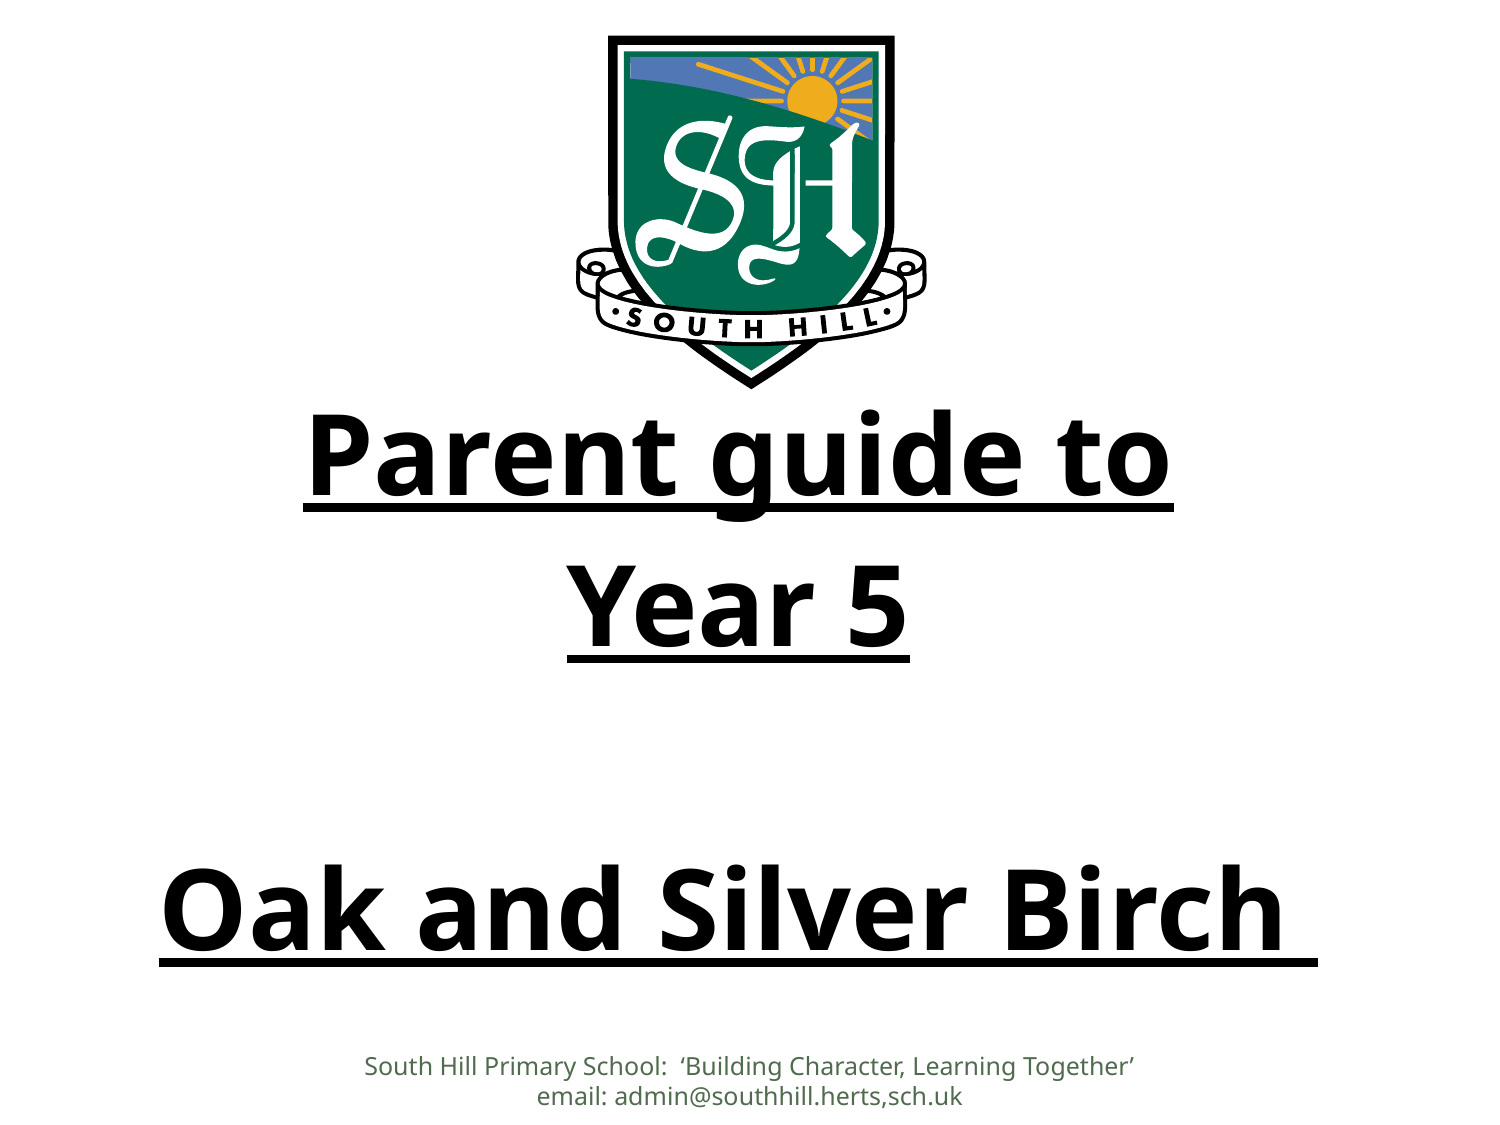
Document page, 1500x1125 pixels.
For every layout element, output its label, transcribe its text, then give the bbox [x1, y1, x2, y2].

text_box South Hill Primary School: ‘Building Character, Learning Together’ email: admin@southhill.herts,sch.uk [253, 1042, 1247, 1103]
subtitle Parent guide to Year 5 Oak and Silver Birch [46, 375, 1431, 965]
